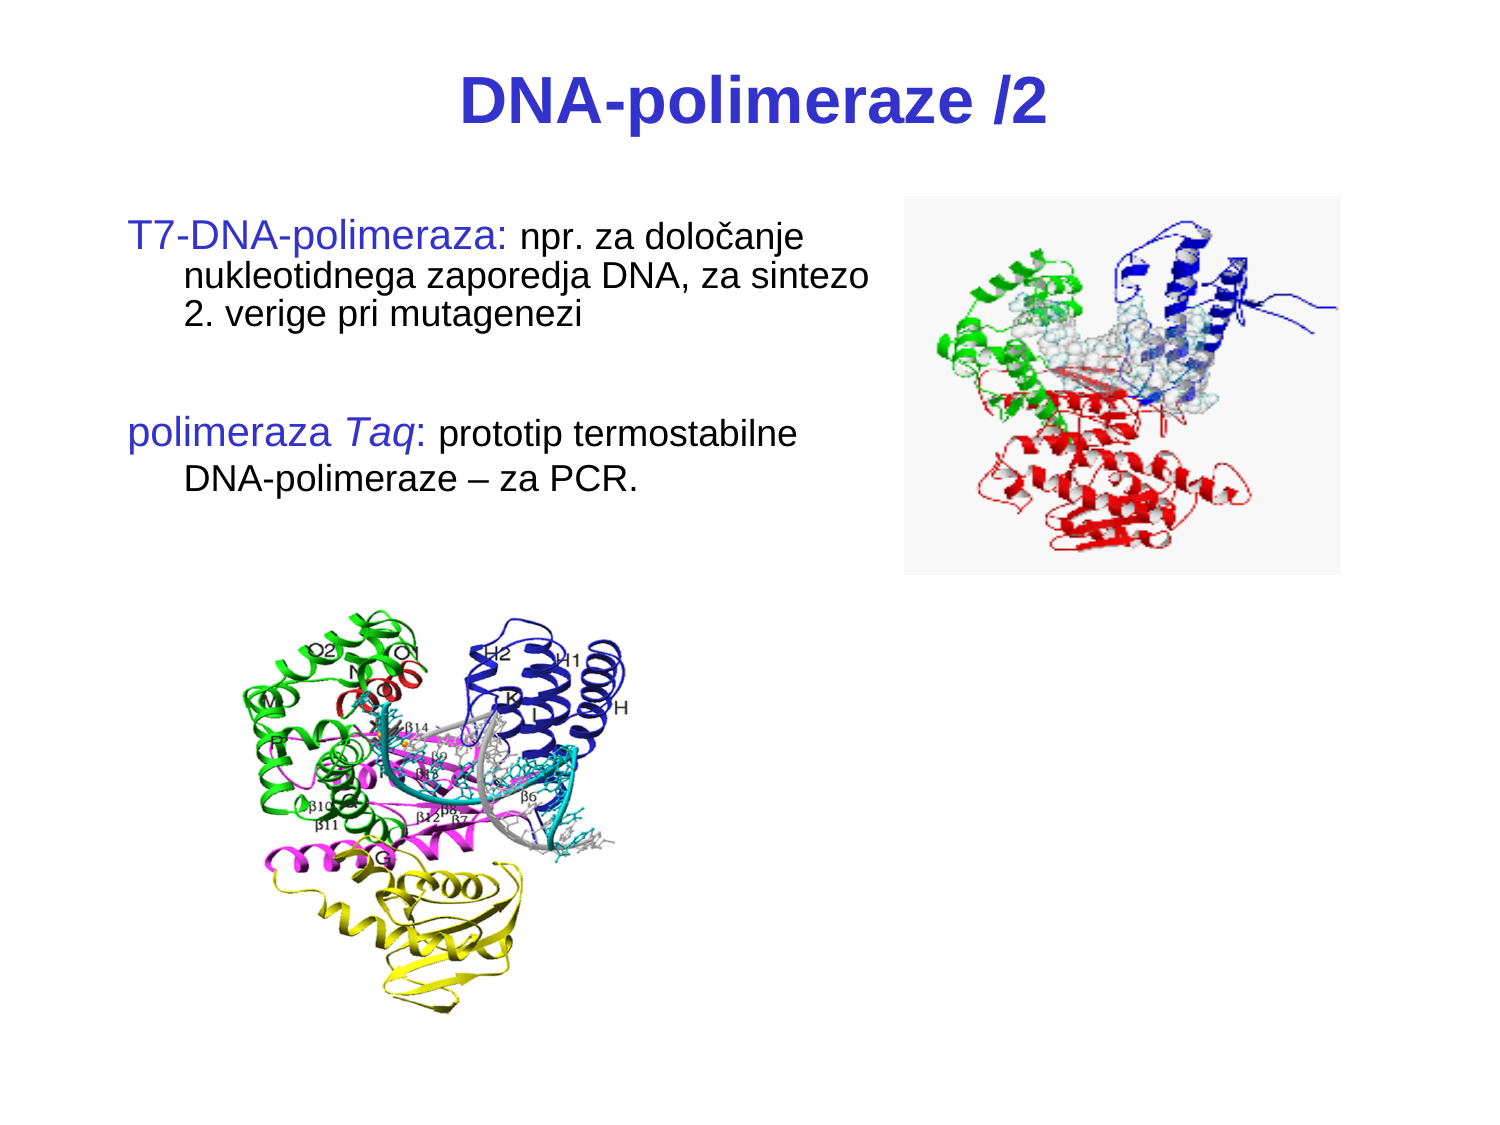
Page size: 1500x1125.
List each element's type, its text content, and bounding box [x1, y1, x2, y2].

picture [183, 597, 656, 1026]
list T7-DNA-polimeraza: npr. za določanje nukleotidnega zaporedja DNA, za sintezo 2. verige pri mutagenezi polimeraza Taq: prototip termostabilne DNA-polimeraze – za PCR. [112, 208, 1434, 1057]
title DNA-polimeraze /2 [116, 49, 1392, 145]
picture [903, 196, 1341, 575]
